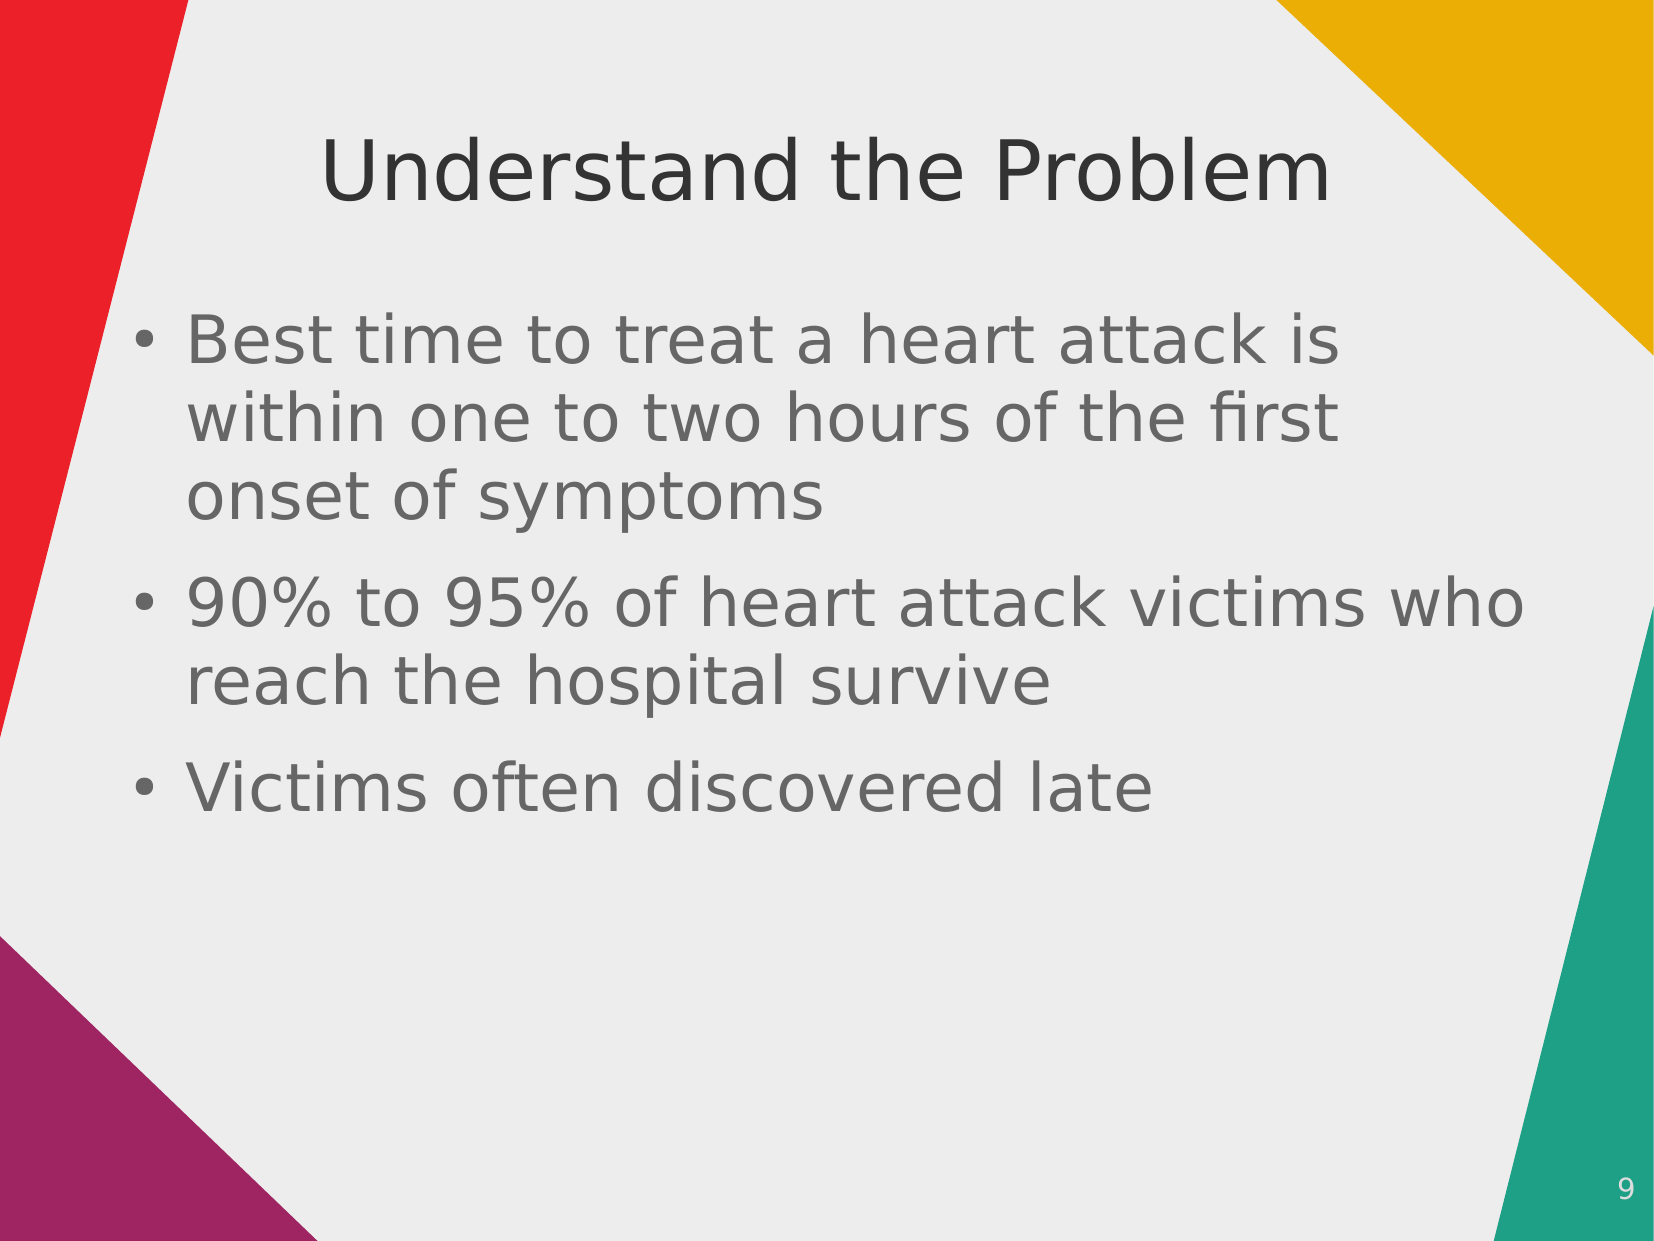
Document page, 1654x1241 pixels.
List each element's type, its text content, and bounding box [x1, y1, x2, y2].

title Understand the Problem [114, 73, 1539, 271]
list Best time to treat a heart attack is within one to two hours of the first onset of symptoms 90% to 95% of heart attack victims who reach the hospital survive Victims often discovered late [114, 302, 1539, 1099]
